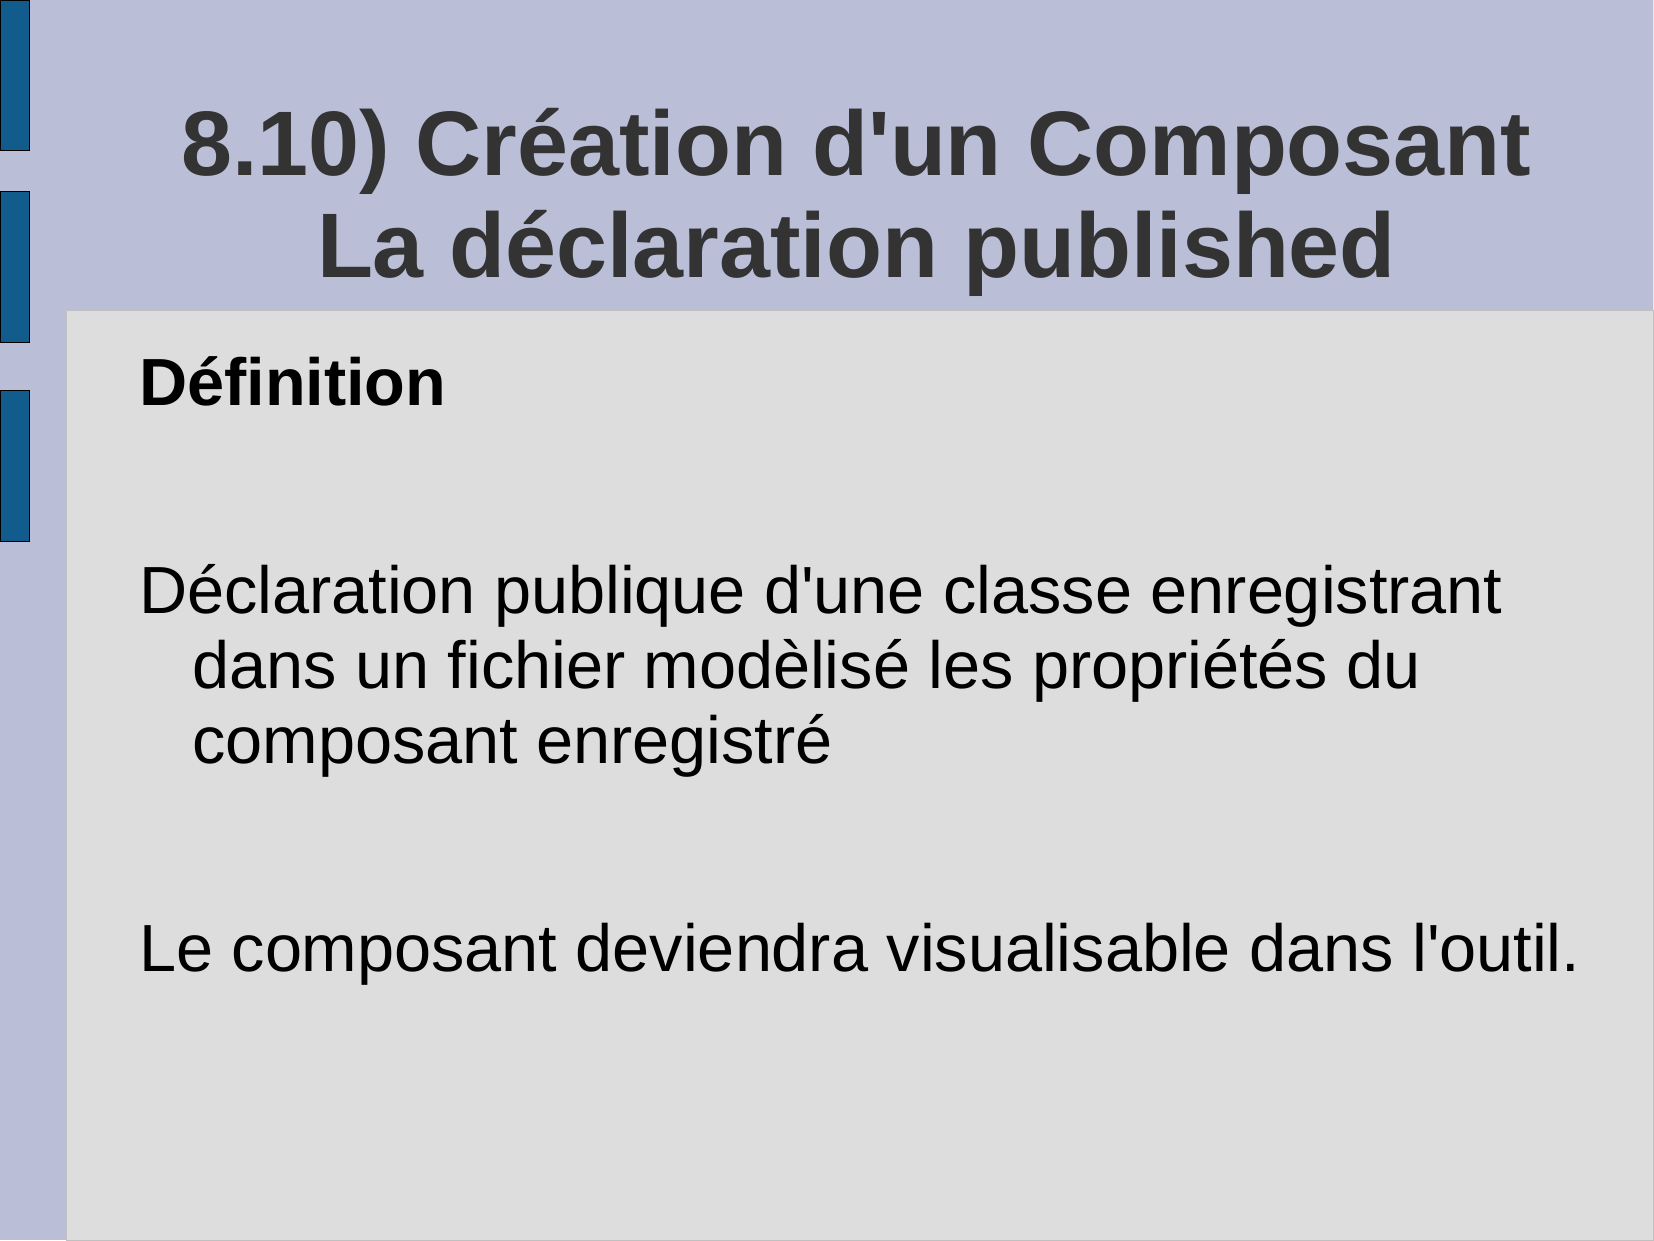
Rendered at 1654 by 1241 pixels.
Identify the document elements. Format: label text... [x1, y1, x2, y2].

title 8.10) Création d'un Composant La déclaration published [121, 91, 1534, 299]
list Définition Déclaration publique d'une classe enregistrant dans un fichier modèlisé les propriétés du composant enregistré Le composant deviendra visualisable dans l'outil. [121, 344, 1625, 1127]
